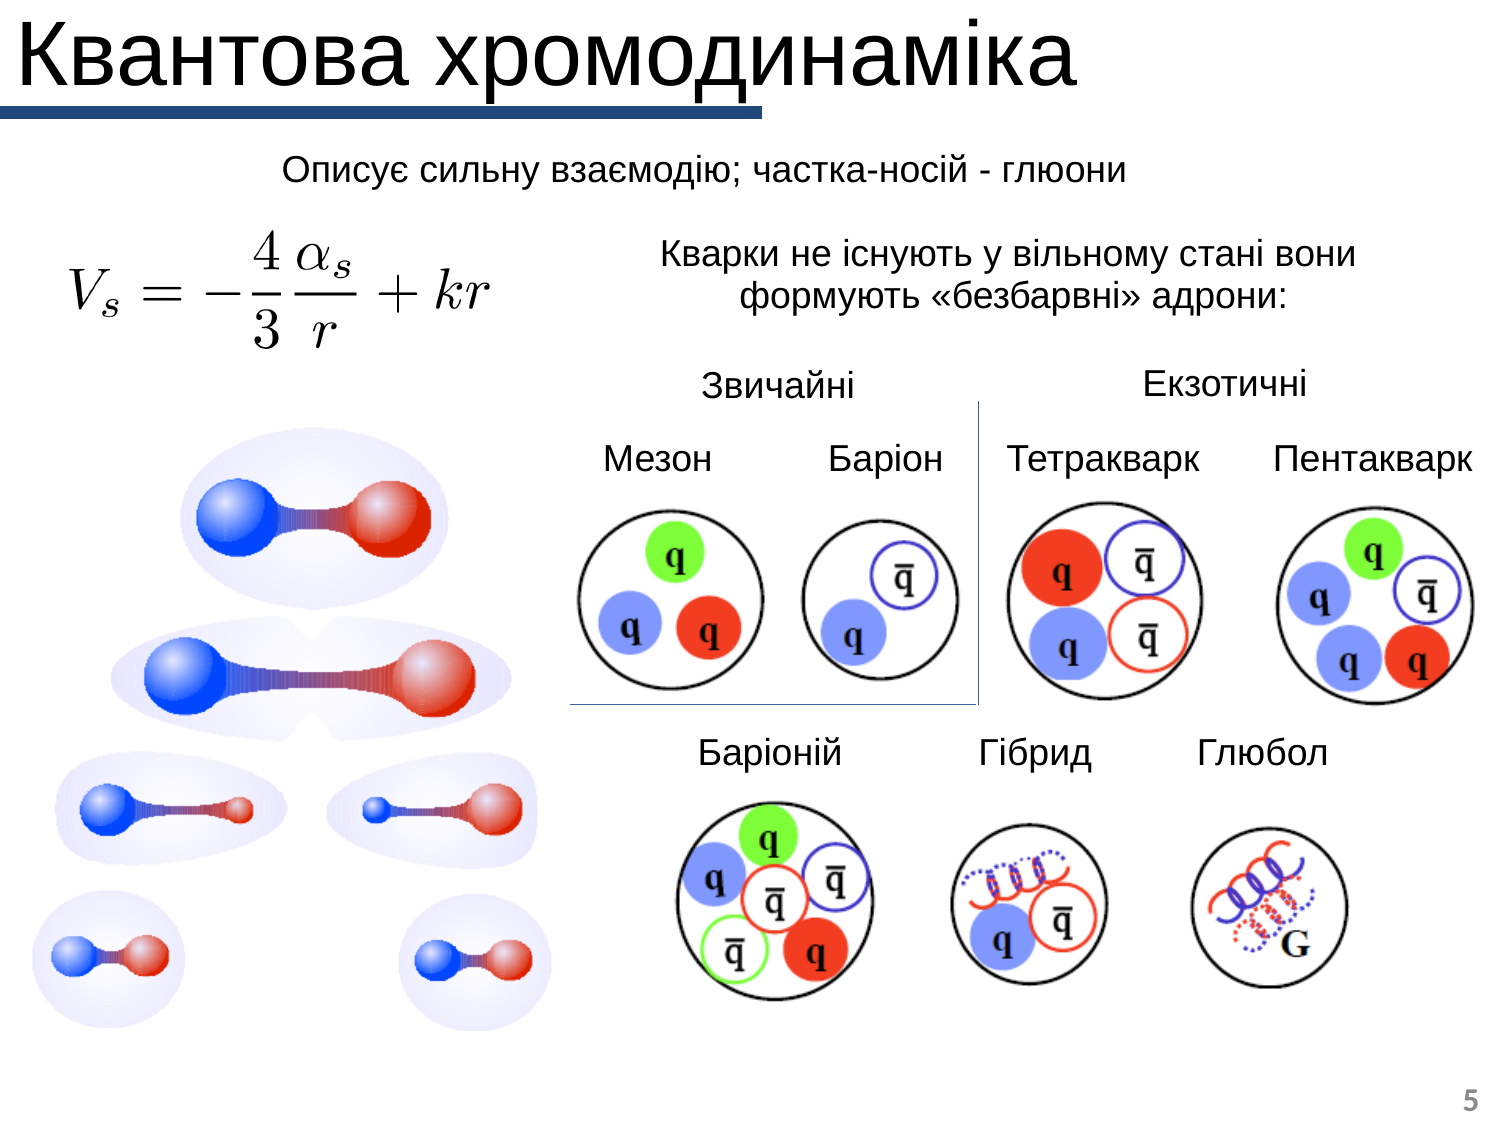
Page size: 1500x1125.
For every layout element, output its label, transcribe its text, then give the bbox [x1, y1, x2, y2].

picture [42, 202, 515, 357]
picture [29, 423, 588, 1031]
text_box <number> [1435, 1077, 1495, 1118]
text_box Мезон Баріон Тетракварк Пентакварк Баріоній Гібрид Глюбол [588, 429, 1489, 951]
text_box Квантова хромодинаміка [0, 0, 1094, 113]
text_box Кварки не існують у вільному стані вони формують «безбарвні» адрони: [645, 224, 1383, 324]
text_box Описує сильну взаємодію; частка-носій - глюони [266, 141, 1143, 199]
text_box Звичайнi [686, 356, 871, 414]
text_box Eкзотичнi [1127, 354, 1323, 412]
picture [650, 951, 1369, 1014]
